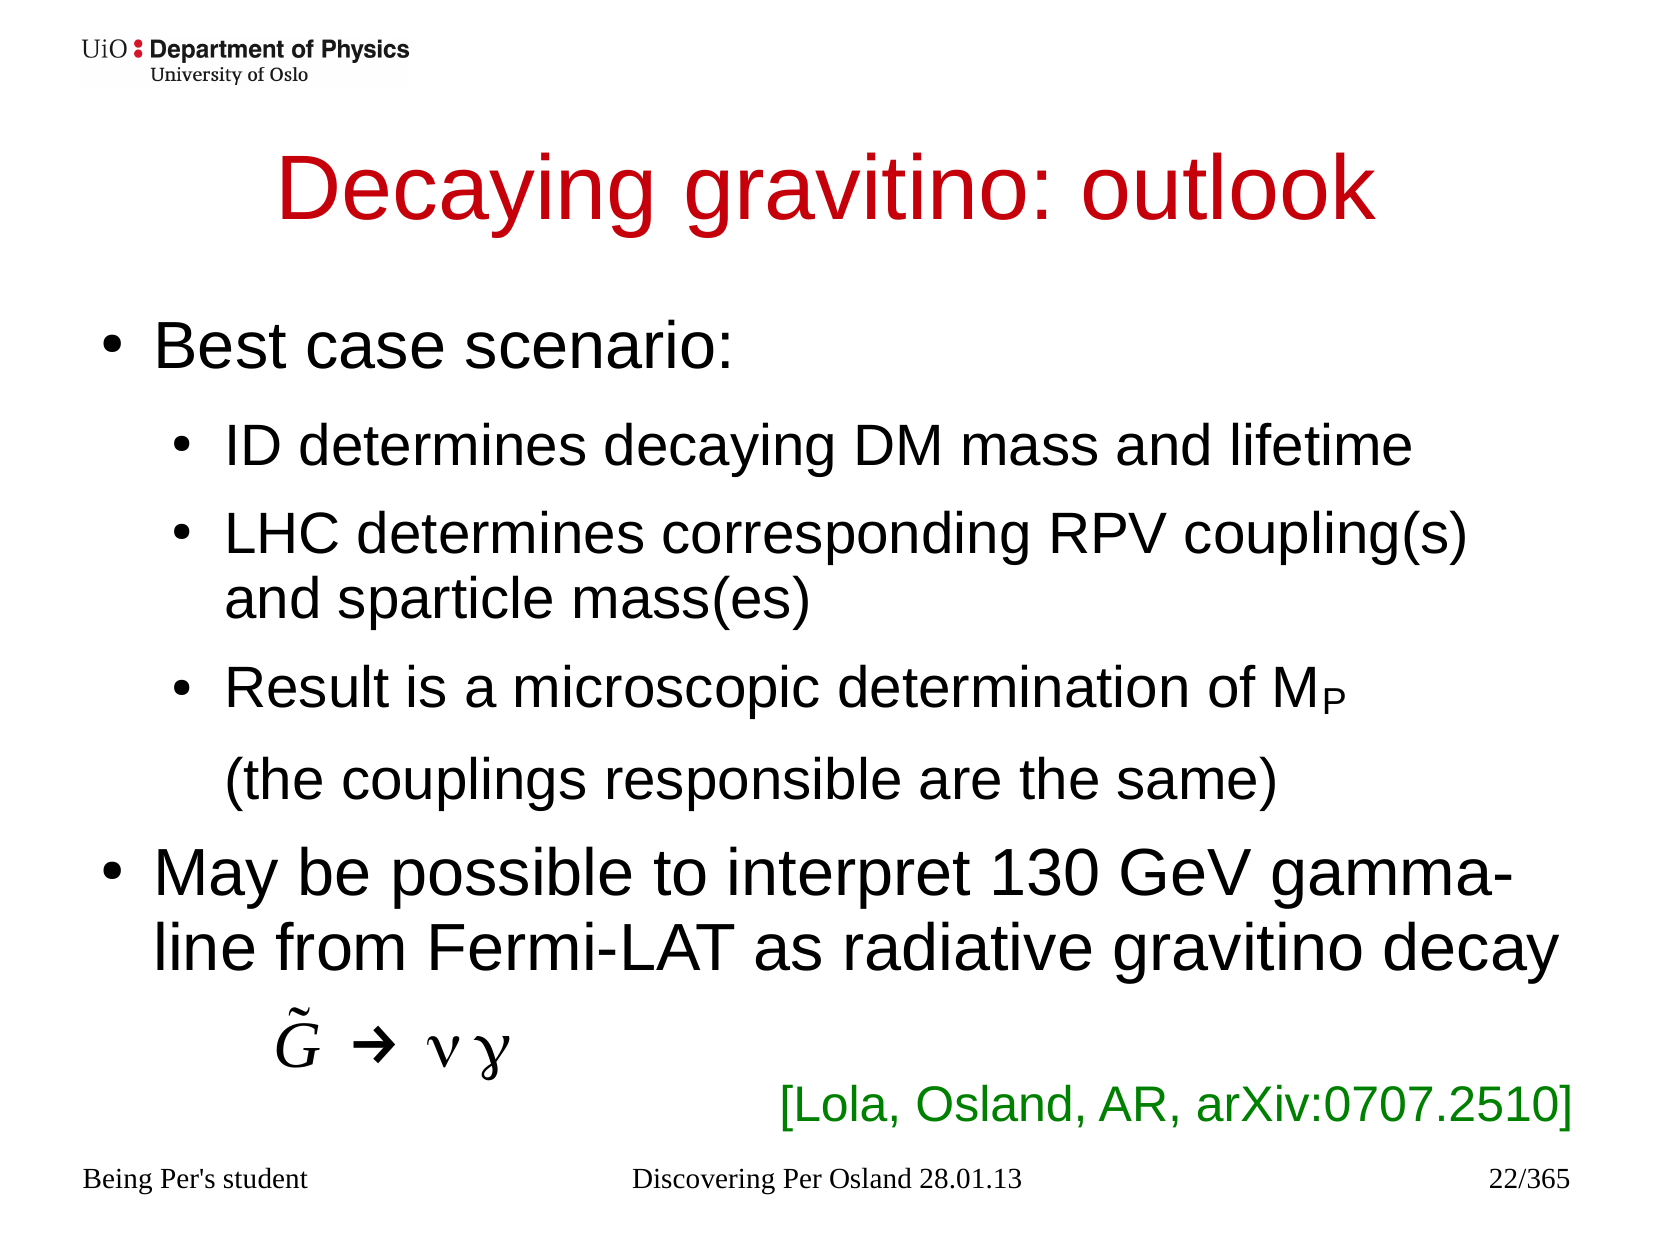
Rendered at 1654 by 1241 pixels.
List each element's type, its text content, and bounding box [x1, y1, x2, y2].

picture [80, 37, 413, 86]
list Best case scenario: ID determines decaying DM mass and lifetime LHC determines corresponding RPV coupling(s) and sparticle mass(es) Result is a microscopic determination of MP (the couplings responsible are the same) May be possible to interpret 130 GeV gamma-line from Fermi-LAT as radiative gravitino decay [82, 307, 1576, 1112]
chart [268, 1003, 520, 1084]
text_box [Lola, Osland, AR, arXiv:0707.2510] [764, 1063, 1590, 1140]
title Decaying gravitino: outlook [82, 84, 1571, 292]
